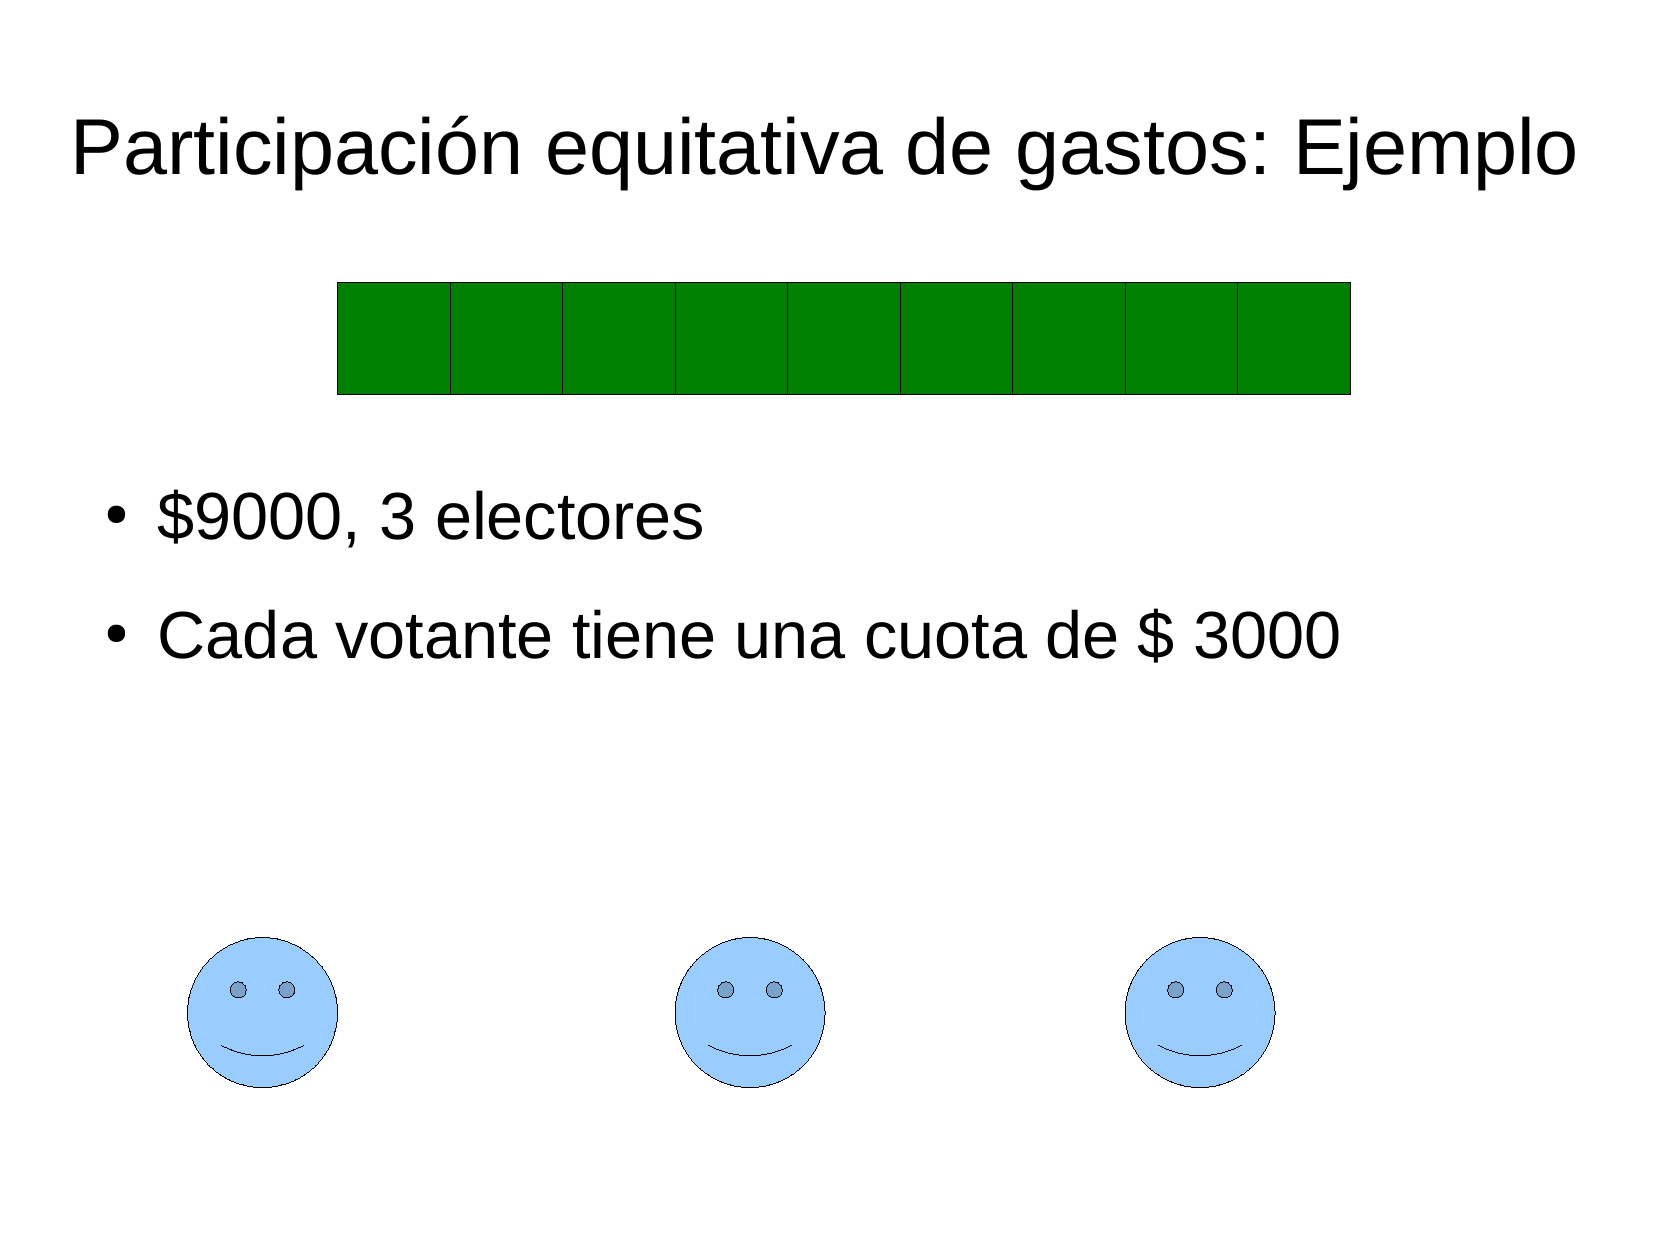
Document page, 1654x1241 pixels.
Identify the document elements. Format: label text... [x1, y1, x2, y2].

text_box [337, 282, 1351, 395]
list $9000, 3 electores Cada votante tiene una cuota de $ 3000 [86, 478, 1576, 673]
title Participación equitativa de gastos: Ejemplo [56, 43, 1594, 251]
text_box [675, 937, 826, 1088]
text_box [187, 937, 338, 1088]
text_box [1125, 937, 1276, 1088]
